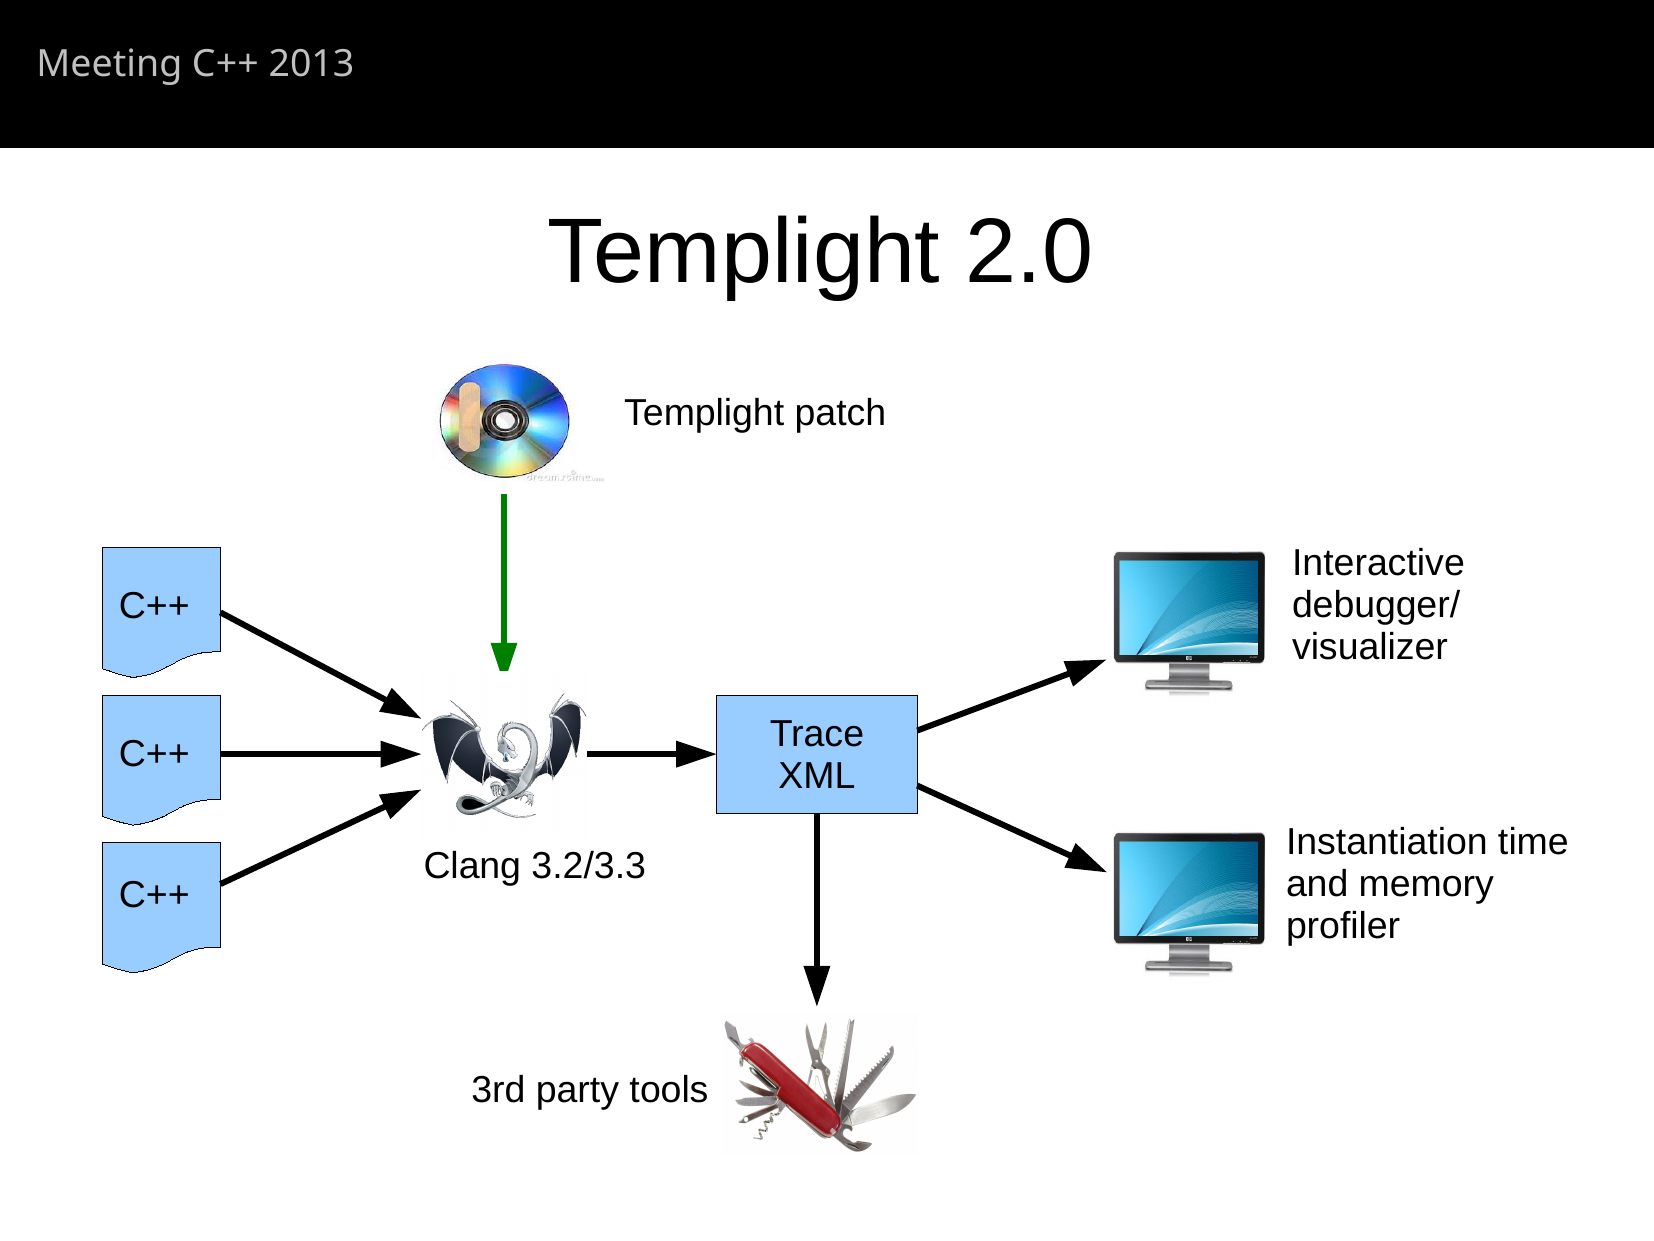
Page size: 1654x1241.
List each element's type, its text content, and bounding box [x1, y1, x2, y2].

text_box [102, 547, 221, 678]
text_box C++ [104, 724, 205, 782]
picture [1106, 810, 1272, 991]
text_box 3rd party tools [456, 1061, 724, 1119]
picture [421, 671, 587, 839]
title Templight 2.0 [76, 147, 1565, 355]
picture [1106, 529, 1272, 710]
picture [383, 354, 605, 483]
text_box [102, 695, 221, 826]
text_box Trace XML [716, 695, 918, 814]
text_box Interactive debugger/ visualizer [1277, 534, 1491, 713]
text_box [102, 842, 221, 973]
text_box Clang 3.2/3.3 [408, 836, 661, 896]
picture [722, 1013, 918, 1156]
text_box Instantiation time and memory profiler [1271, 813, 1595, 992]
text_box C++ [104, 866, 205, 924]
text_box C++ [104, 576, 205, 634]
text_box Templight patch [609, 384, 902, 442]
